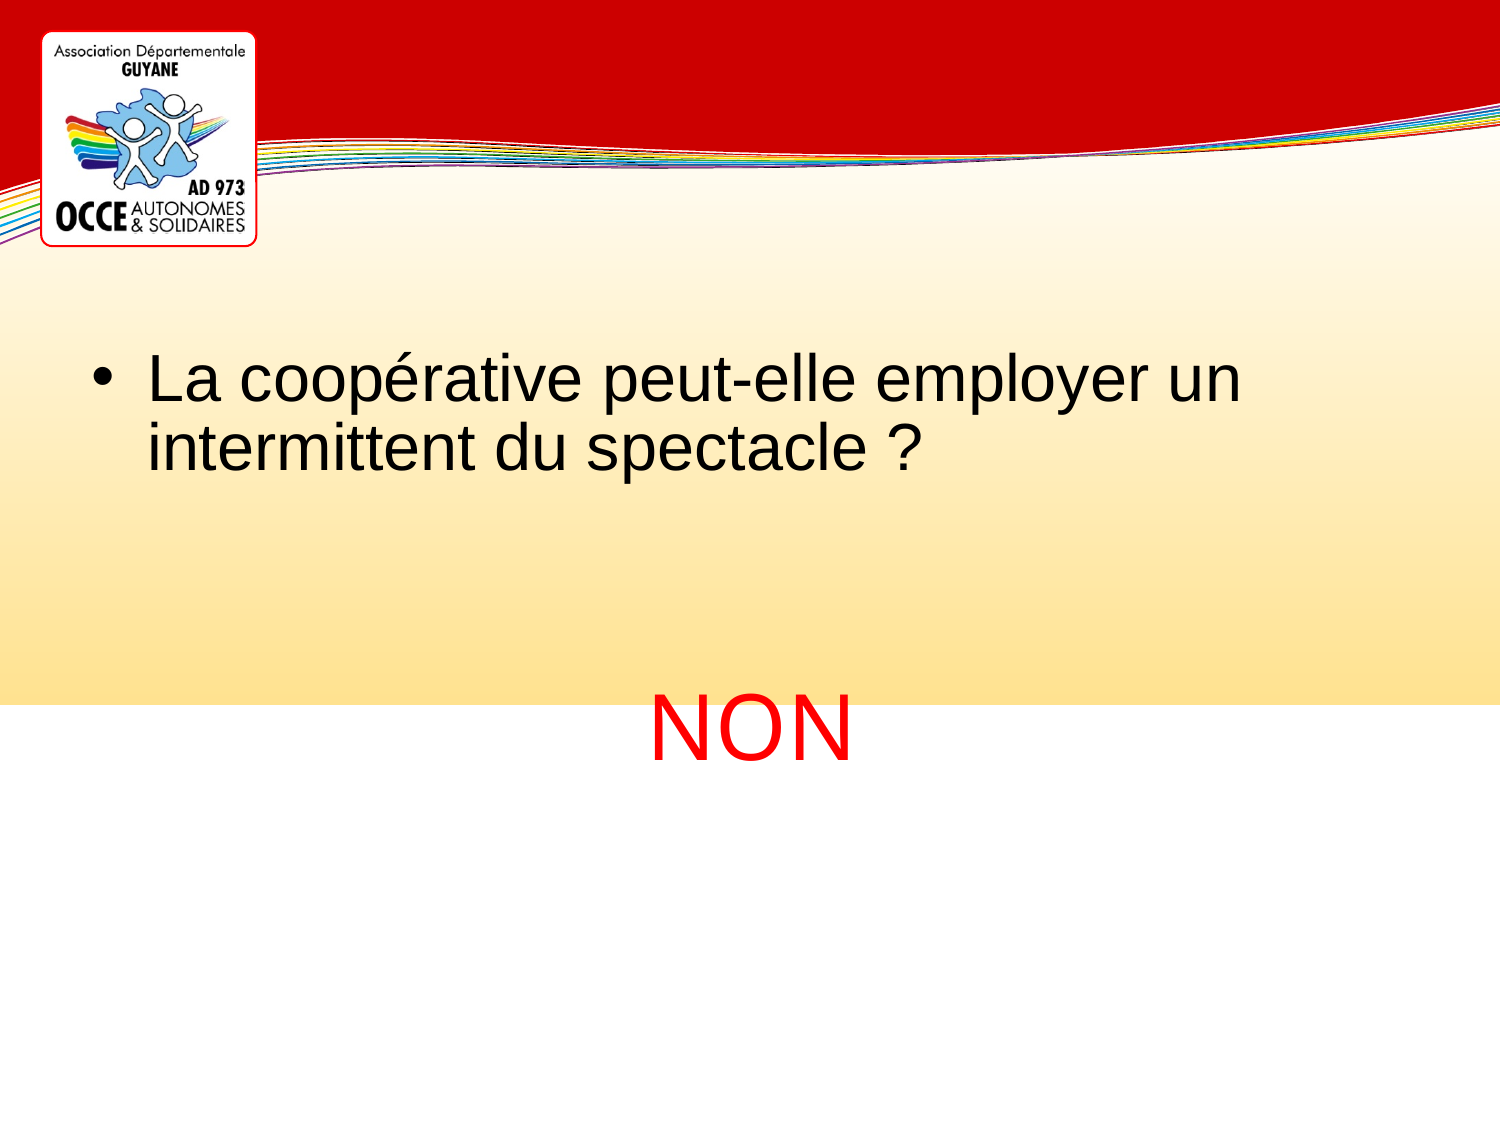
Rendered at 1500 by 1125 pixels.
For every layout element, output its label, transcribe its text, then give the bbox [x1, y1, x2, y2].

list La coopérative peut-elle employer un intermittent du spectacle ? NON [76, 338, 1427, 953]
picture [54, 44, 245, 234]
